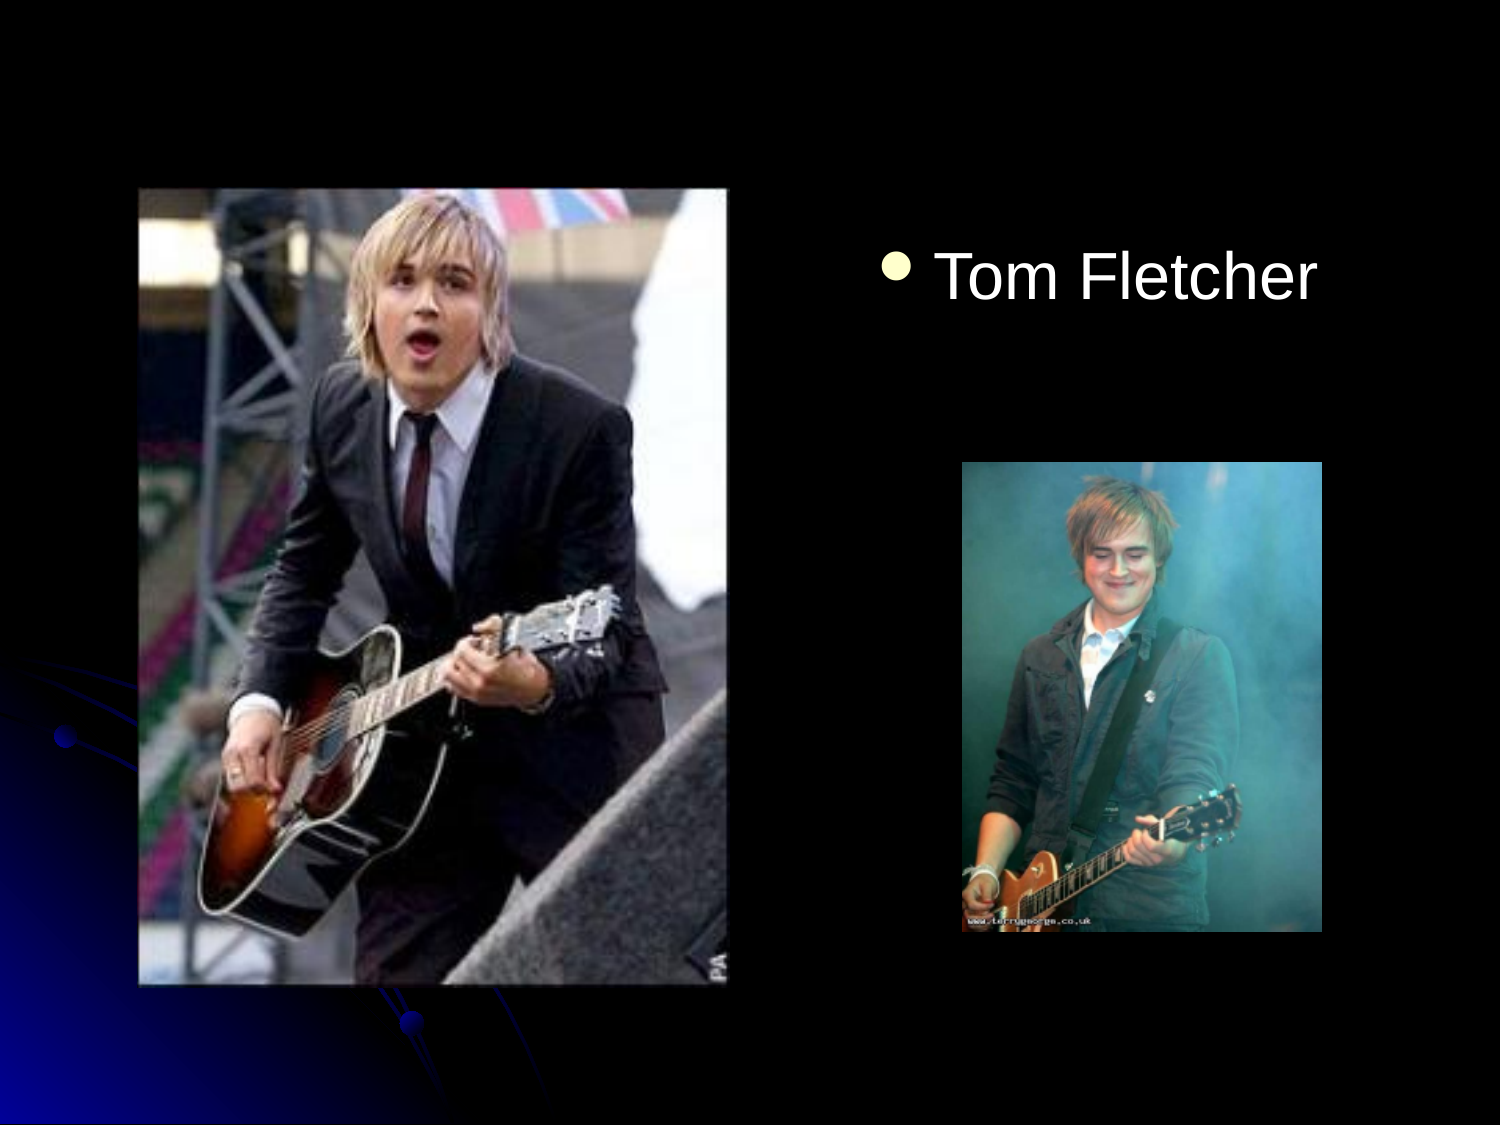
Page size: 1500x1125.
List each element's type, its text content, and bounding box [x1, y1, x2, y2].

list Tom Fletcher [862, 224, 1438, 350]
picture [962, 462, 1322, 932]
picture [137, 187, 730, 988]
